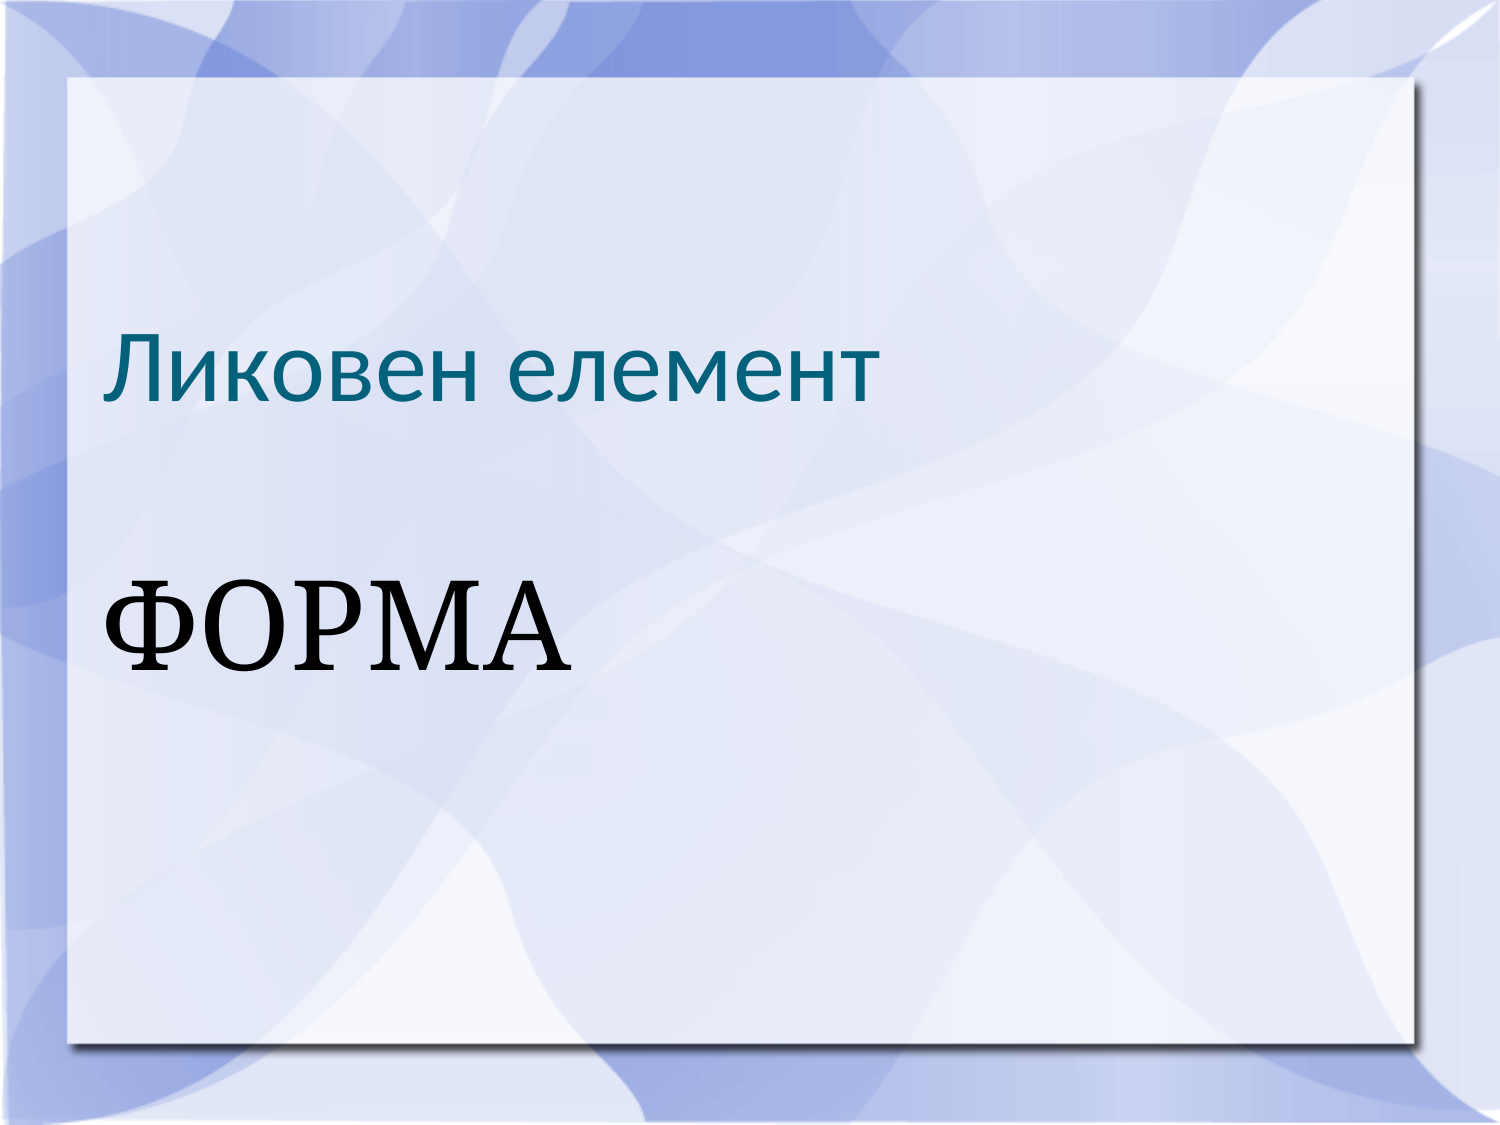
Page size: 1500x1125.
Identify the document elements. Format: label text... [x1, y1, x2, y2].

title Ликовен елемент [87, 224, 1376, 525]
text_box ФОРМА [87, 529, 1376, 817]
picture [0, 0, 1500, 1125]
